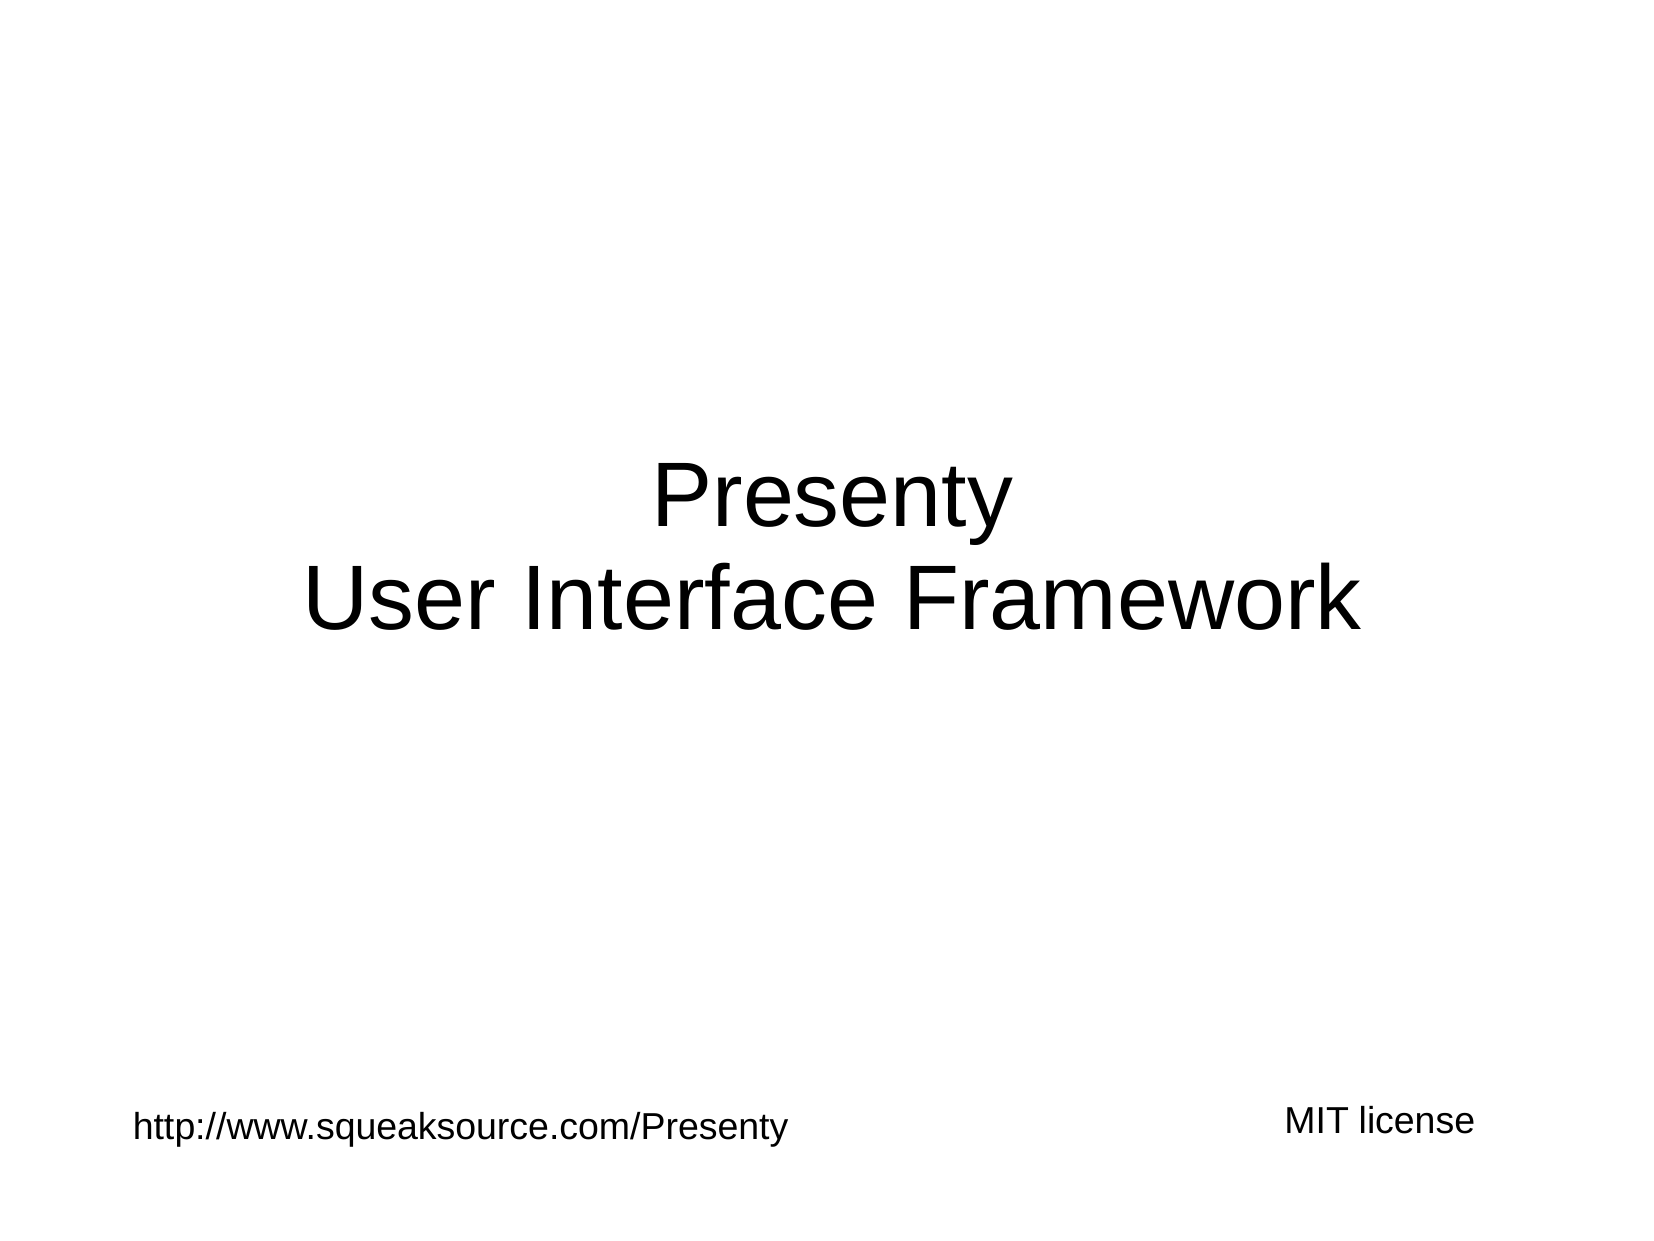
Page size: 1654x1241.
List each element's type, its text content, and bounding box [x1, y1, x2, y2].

title Presenty User Interface Framework [88, 383, 1577, 710]
text_box MIT license [1269, 1092, 1491, 1150]
text_box http://www.squeaksource.com/Presenty [118, 1098, 801, 1156]
